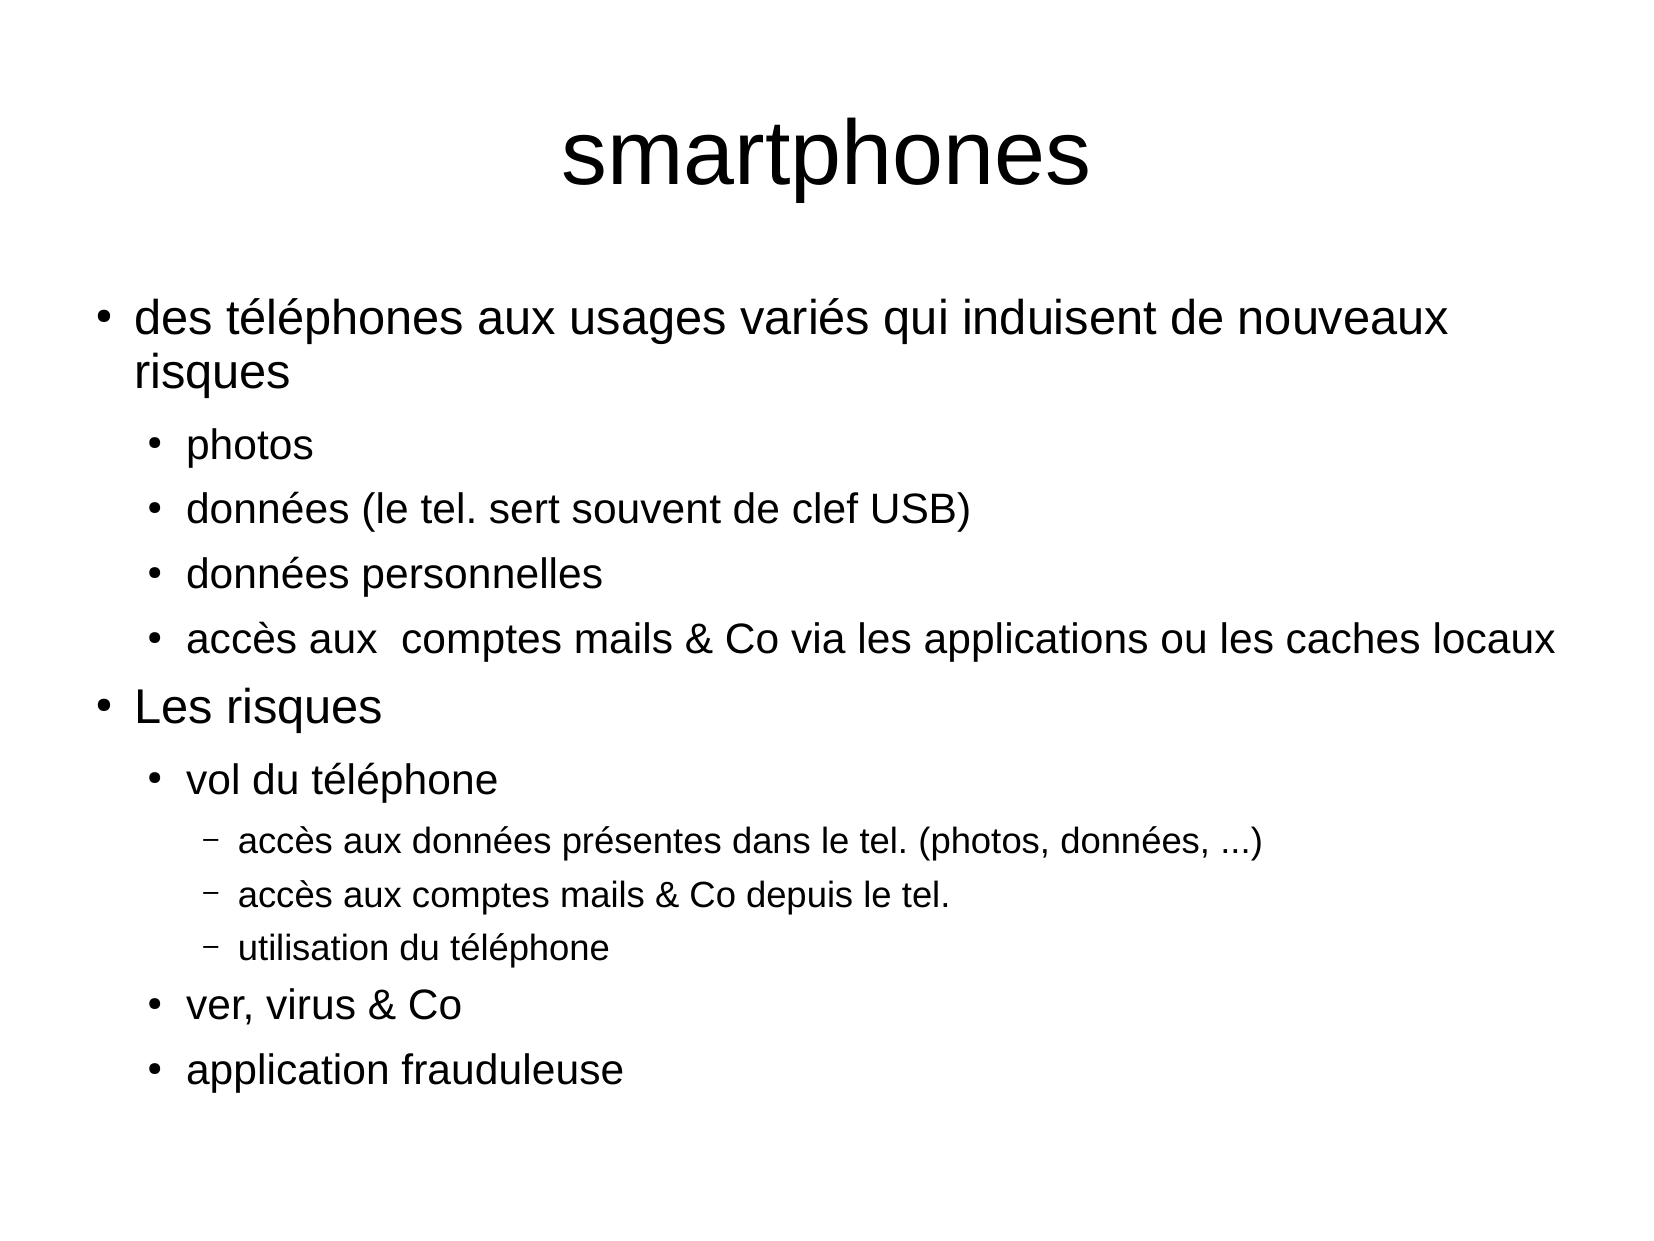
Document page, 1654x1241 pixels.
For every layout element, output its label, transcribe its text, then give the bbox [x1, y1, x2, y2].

title smartphones [82, 49, 1571, 257]
list des téléphones aux usages variés qui induisent de nouveaux risques photos données (le tel. sert souvent de clef USB) données personnelles accès aux comptes mails & Co via les applications ou les caches locaux Les risques vol du téléphone accès aux données présentes dans le tel. (photos, données, ...) accès aux comptes mails & Co depuis le tel. utilisation du téléphone ver, virus & Co application frauduleuse [82, 290, 1571, 1109]
